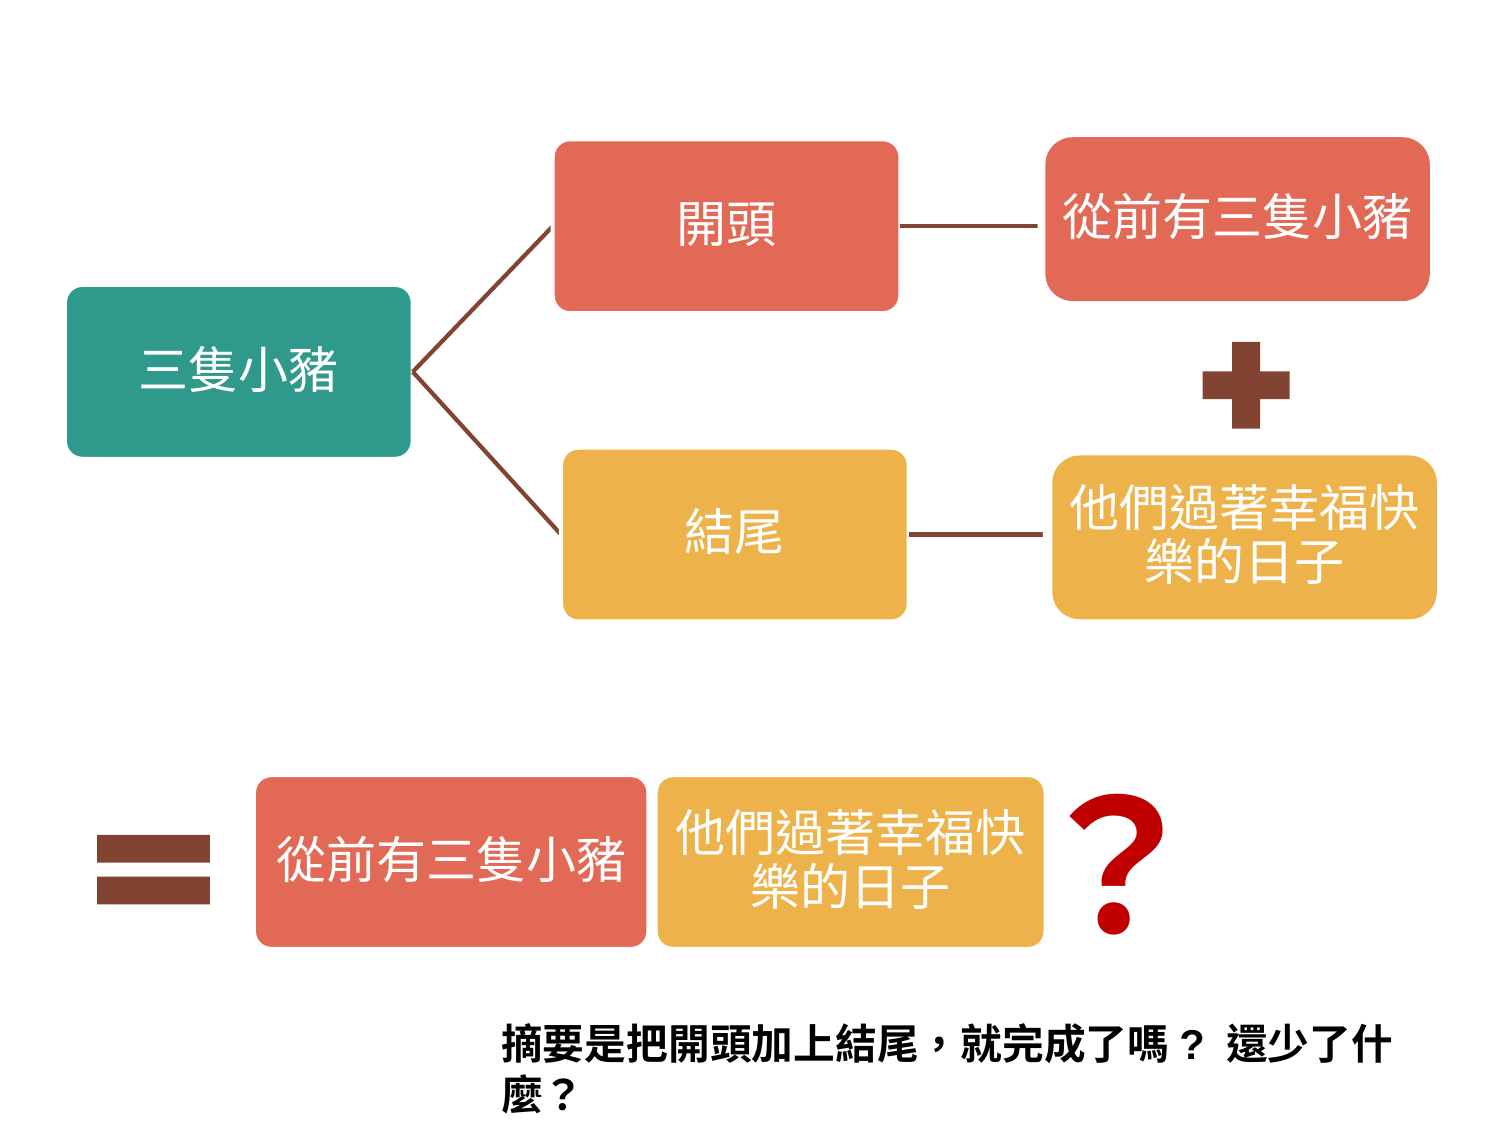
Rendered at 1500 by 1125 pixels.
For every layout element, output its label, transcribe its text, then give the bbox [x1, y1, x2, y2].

text_box [655, 775, 1009, 950]
text_box [1202, 341, 1290, 429]
text_box 他們過著幸福快樂的日子 [1044, 447, 1436, 622]
text_box 從前有三隻小豬 [1045, 137, 1430, 302]
text_box [97, 834, 210, 863]
text_box [253, 775, 649, 950]
text_box 結尾 [560, 447, 909, 622]
text_box 三隻小豬 [64, 284, 413, 459]
text_box 從前有三隻小豬 [1039, 139, 1435, 314]
text_box 從前有三隻小豬 [259, 780, 643, 944]
text_box 開頭 [552, 139, 901, 314]
text_box ？ [1009, 742, 1140, 980]
text_box [97, 876, 210, 905]
text_box 他們過著幸福快樂的日子 [661, 780, 1009, 944]
text_box 他們過著幸福快樂的日子 [1052, 455, 1437, 620]
text_box 摘要是把開頭加上結尾，就完成了嗎? 還少了什麼？ [486, 1010, 1436, 1077]
